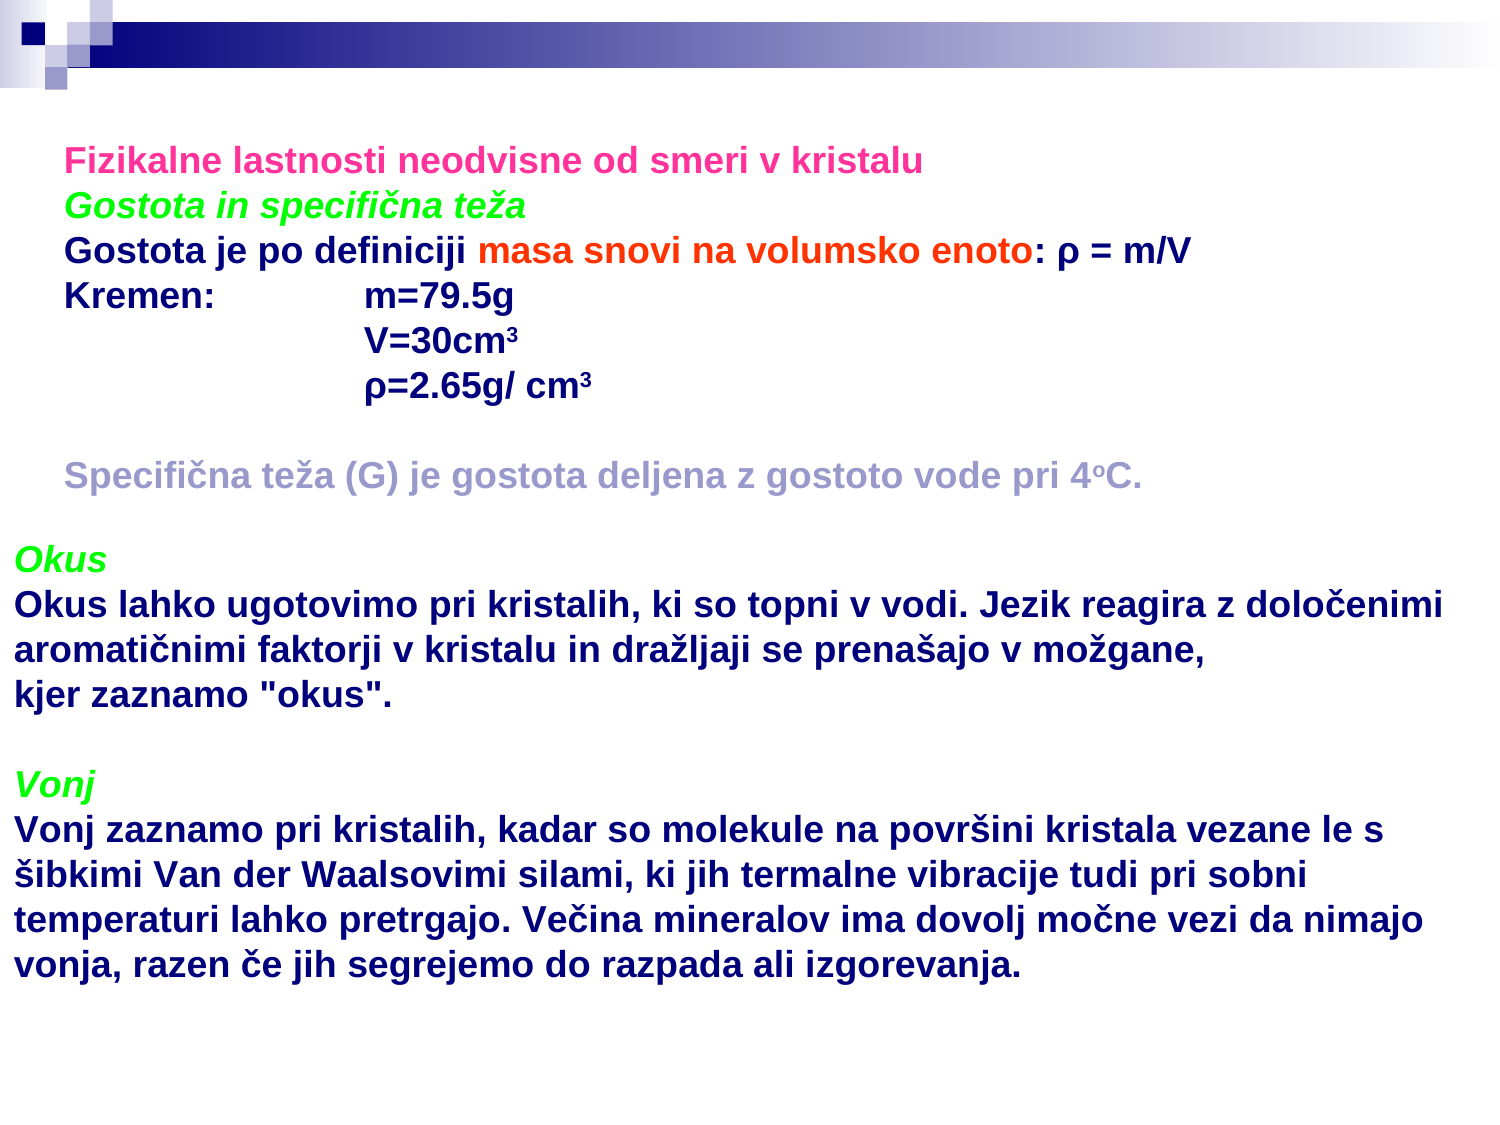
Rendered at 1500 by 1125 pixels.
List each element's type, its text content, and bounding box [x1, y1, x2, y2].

text_box Okus Okus lahko ugotovimo pri kristalih, ki so topni v vodi. Jezik reagira z določenimi aromatičnimi faktorji v kristalu in dražljaji se prenašajo v možgane, kjer zaznamo "okus". Vonj Vonj zaznamo pri kristalih, kadar so molekule na površini kristala vezane le s šibkimi Van der Waalsovimi silami, ki jih termalne vibracije tudi pri sobni temperaturi lahko pretrgajo. Večina mineralov ima dovolj močne vezi da nimajo vonja, razen če jih segrejemo do razpada ali izgorevanja. [0, 527, 1471, 993]
text_box Fizikalne lastnosti neodvisne od smeri v kristalu Gostota in specifična teža Gostota je po definiciji masa snovi na volumsko enoto: ρ = m/V Kremen: m=79.5g V=30cm3 ρ=2.65g/ cm3 Specifična teža (G) je gostota deljena z gostoto vode pri 4oC. [49, 128, 1207, 505]
